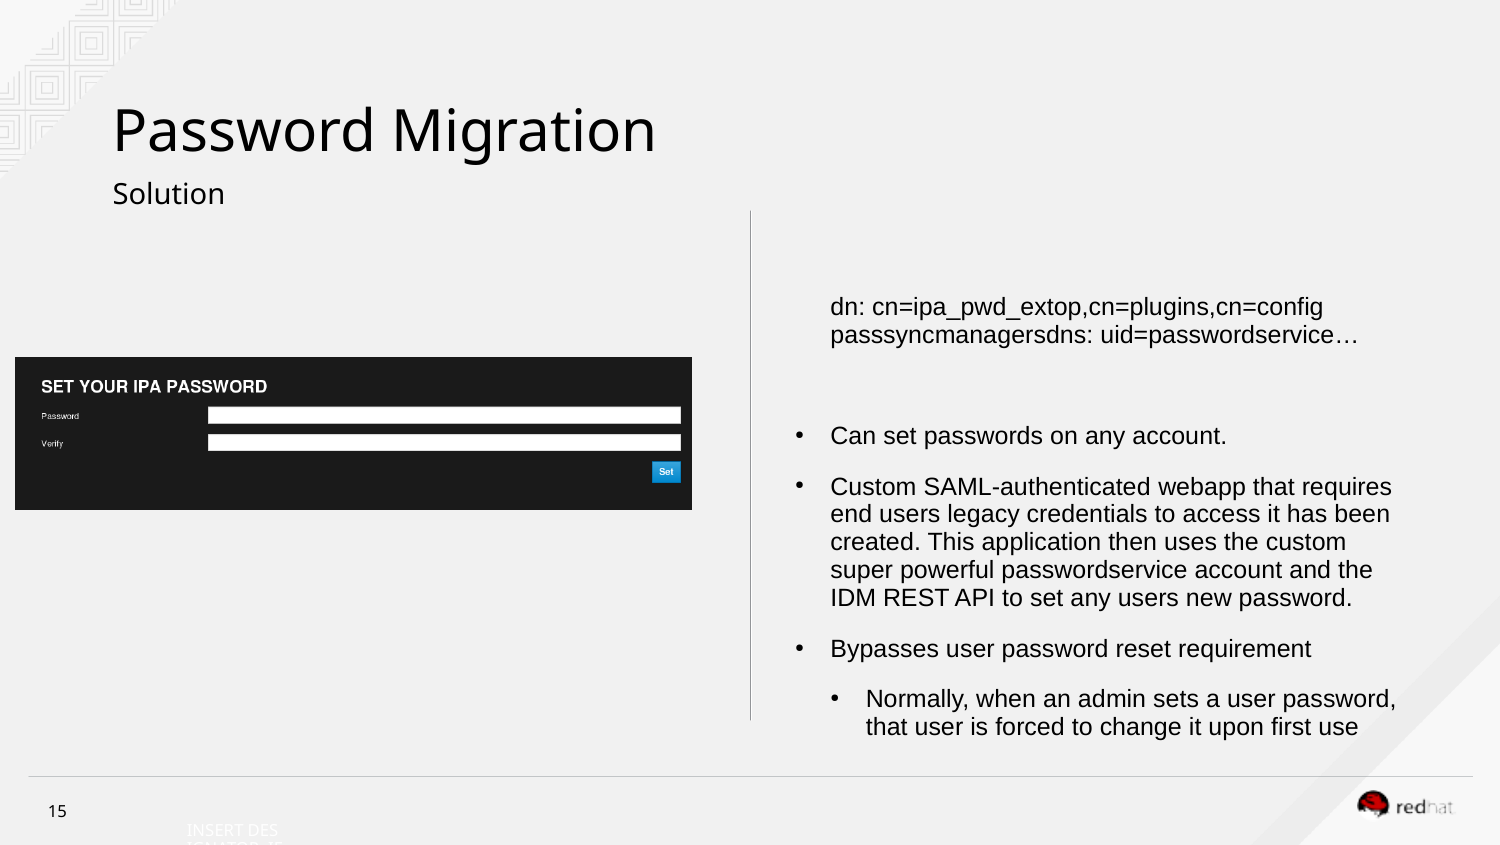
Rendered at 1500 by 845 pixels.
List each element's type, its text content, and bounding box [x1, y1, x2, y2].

title Password Migration [112, 0, 1388, 169]
text_box Solution [112, 173, 1388, 259]
picture [0, 0, 1500, 845]
text_box dn: cn=ipa_pwd_extop,cn=plugins,cn=config passsyncmanagersdns: uid=passwordservice… Can set passwords on any account. Custom SAML-authenticated webapp that requires end users legacy credentials to access it has been created. This application then uses the custom super powerful passwordservice account and the IDM REST API to set any users new password. Bypasses user password reset requirement Normally, when an admin sets a user password, that user is forced to change it upon first use [795, 292, 1411, 742]
